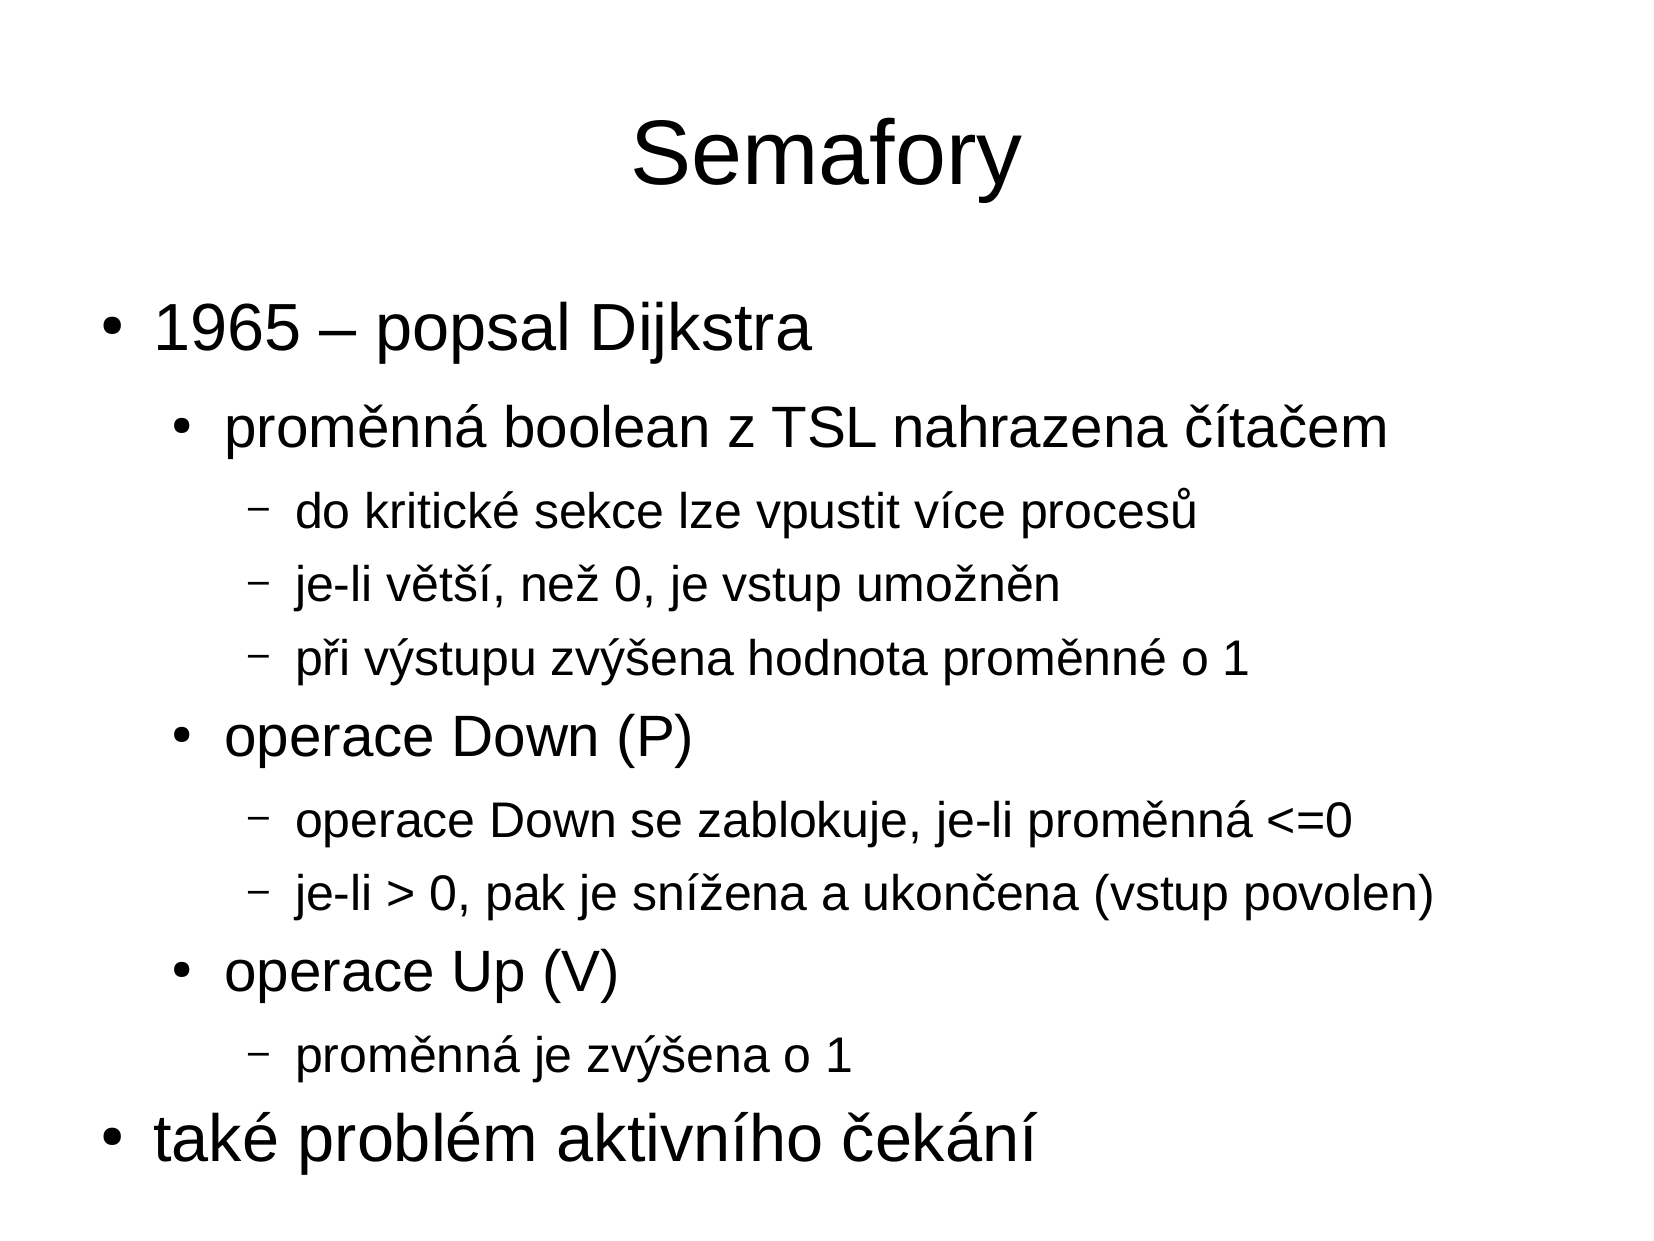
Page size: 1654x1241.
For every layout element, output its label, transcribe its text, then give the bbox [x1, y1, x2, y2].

title Semafory [82, 56, 1571, 250]
list 1965 – popsal Dijkstra proměnná boolean z TSL nahrazena čítačem do kritické sekce lze vpustit více procesů je-li větší, než 0, je vstup umožněn při výstupu zvýšena hodnota proměnné o 1 operace Down (P) operace Down se zablokuje, je-li proměnná <=0 je-li > 0, pak je snížena a ukončena (vstup povolen) operace Up (V) proměnná je zvýšena o 1 také problém aktivního čekání [82, 290, 1571, 1177]
